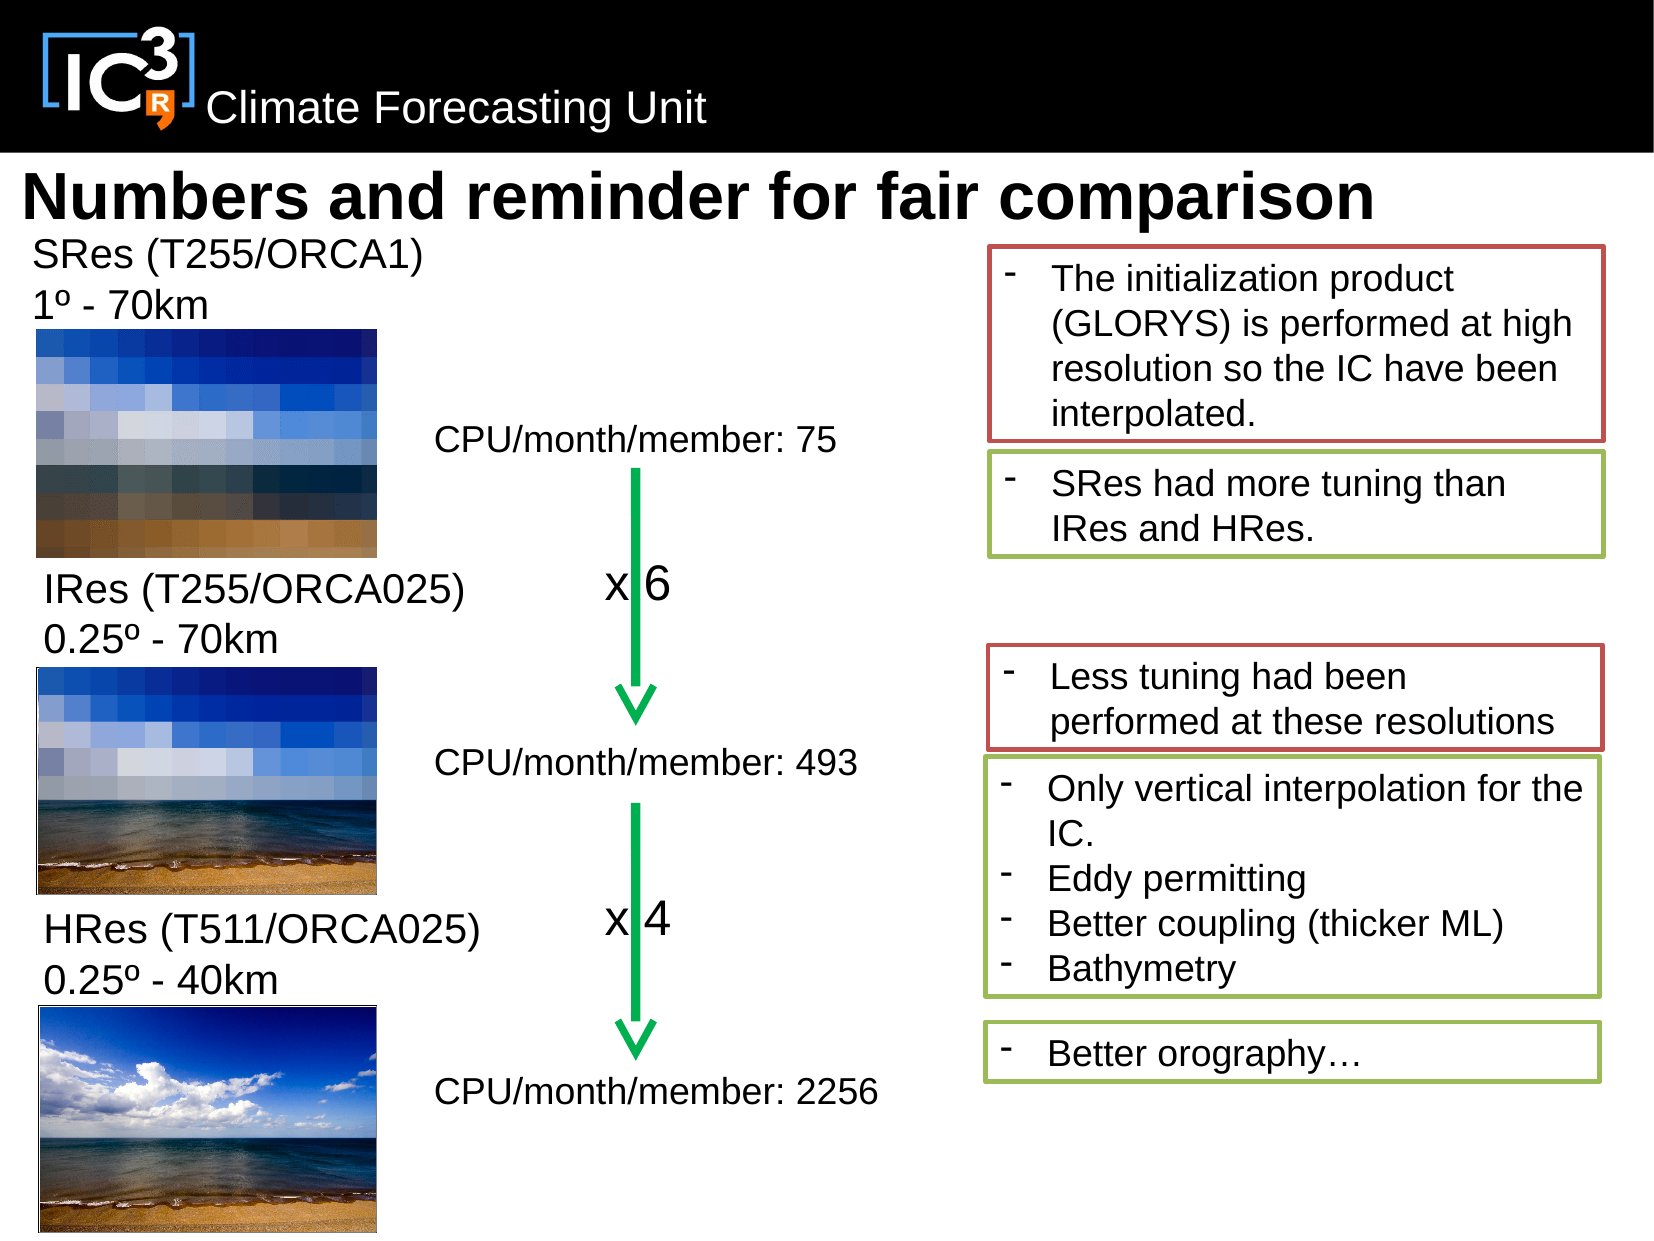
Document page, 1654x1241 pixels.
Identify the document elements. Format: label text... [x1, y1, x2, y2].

text_box The initialization product (GLORYS) is performed at high resolution so the IC have been interpolated. [1467, 246, 1604, 442]
text_box [0, 0, 190, 153]
text_box SRes (T255/ORCA1) 1º - 70km [17, 219, 190, 335]
picture [36, 335, 190, 554]
text_box SRes had more tuning than IRes and HRes. [1467, 451, 1604, 557]
picture [38, 1010, 190, 1233]
picture [36, 670, 190, 894]
text_box [230, 0, 1654, 153]
text_box IRes (T255/ORCA025) 0.25º - 70km [28, 554, 190, 670]
picture [1, 0, 230, 151]
text_box HRes (T511/ORCA025) 0.25º - 40km [28, 894, 190, 1010]
text_box Climate Forecasting Unit [190, 70, 1467, 1241]
text_box Better orography… [1467, 1021, 1600, 1082]
text_box Only vertical interpolation for the IC. Eddy permitting Better coupling (thicker ML) Bathymetry [1467, 756, 1600, 997]
text_box Less tuning had been performed at these resolutions [1467, 645, 1603, 750]
text_box Numbers and reminder for fair comparison [6, 153, 190, 241]
